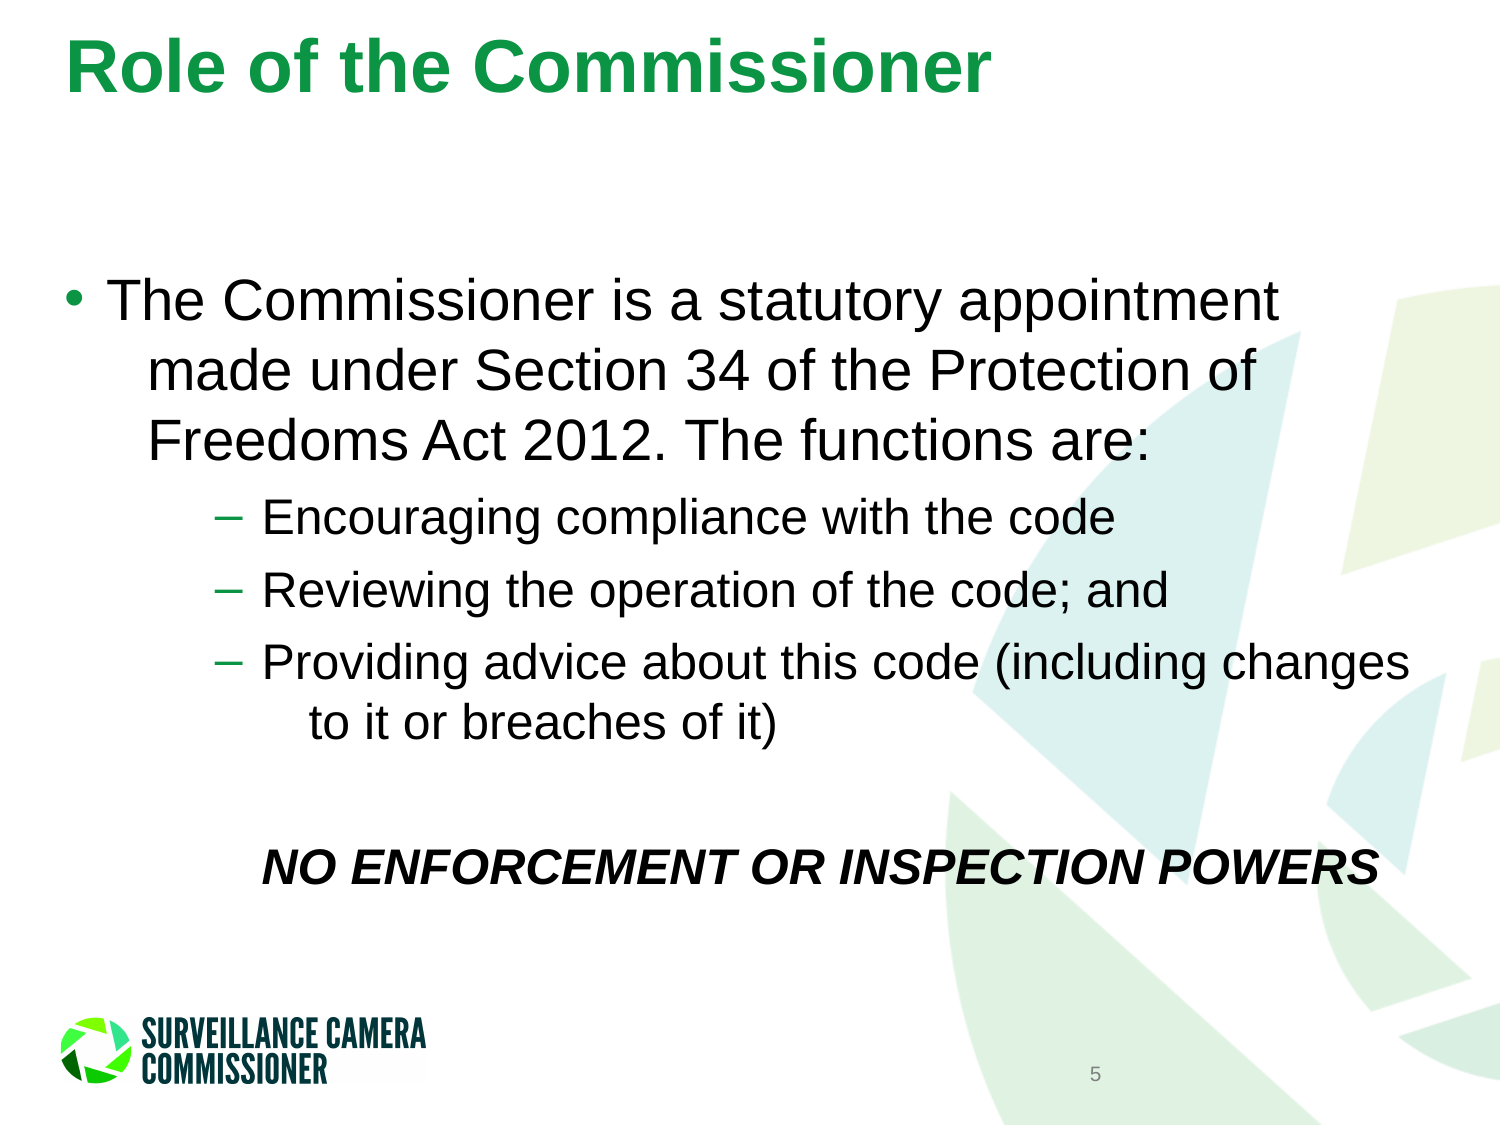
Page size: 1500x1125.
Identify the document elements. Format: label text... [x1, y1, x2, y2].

title Role of the Commissioner [0, 0, 1500, 221]
list The Commissioner is a statutory appointment made under Section 34 of the Protection of Freedoms Act 2012. The functions are: Encouraging compliance with the code Reviewing the operation of the code; and Providing advice about this code (including changes to it or breaches of it) NO ENFORCEMENT OR INSPECTION POWERS [64, 262, 1415, 988]
text_box 5 [1074, 1042, 1426, 1103]
